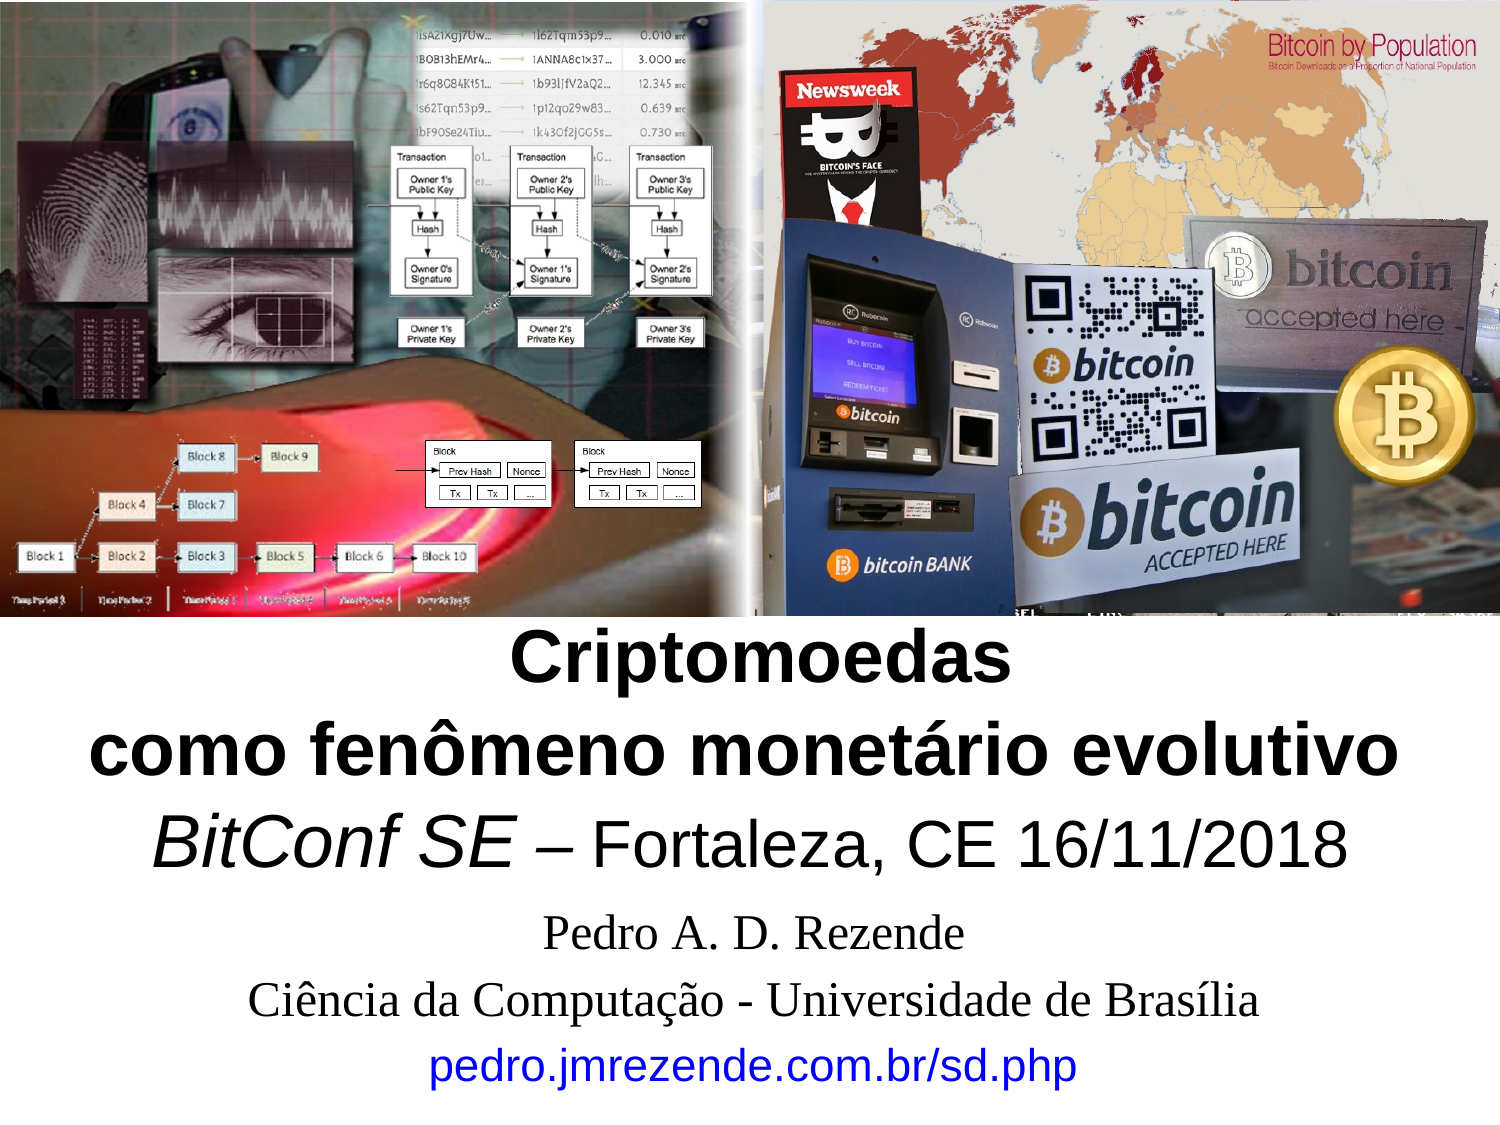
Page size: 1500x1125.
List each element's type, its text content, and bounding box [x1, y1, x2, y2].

title Criptomoedas como fenômeno monetário evolutivo BitConf SE – Fortaleza, CE 16/11/2018 [49, 618, 1453, 922]
subtitle Pedro A. D. Rezende Ciência da Computação - Universidade de Brasília pedro.jmrezende.com.br/sd.php [84, 922, 1349, 1122]
picture [0, 0, 1500, 618]
